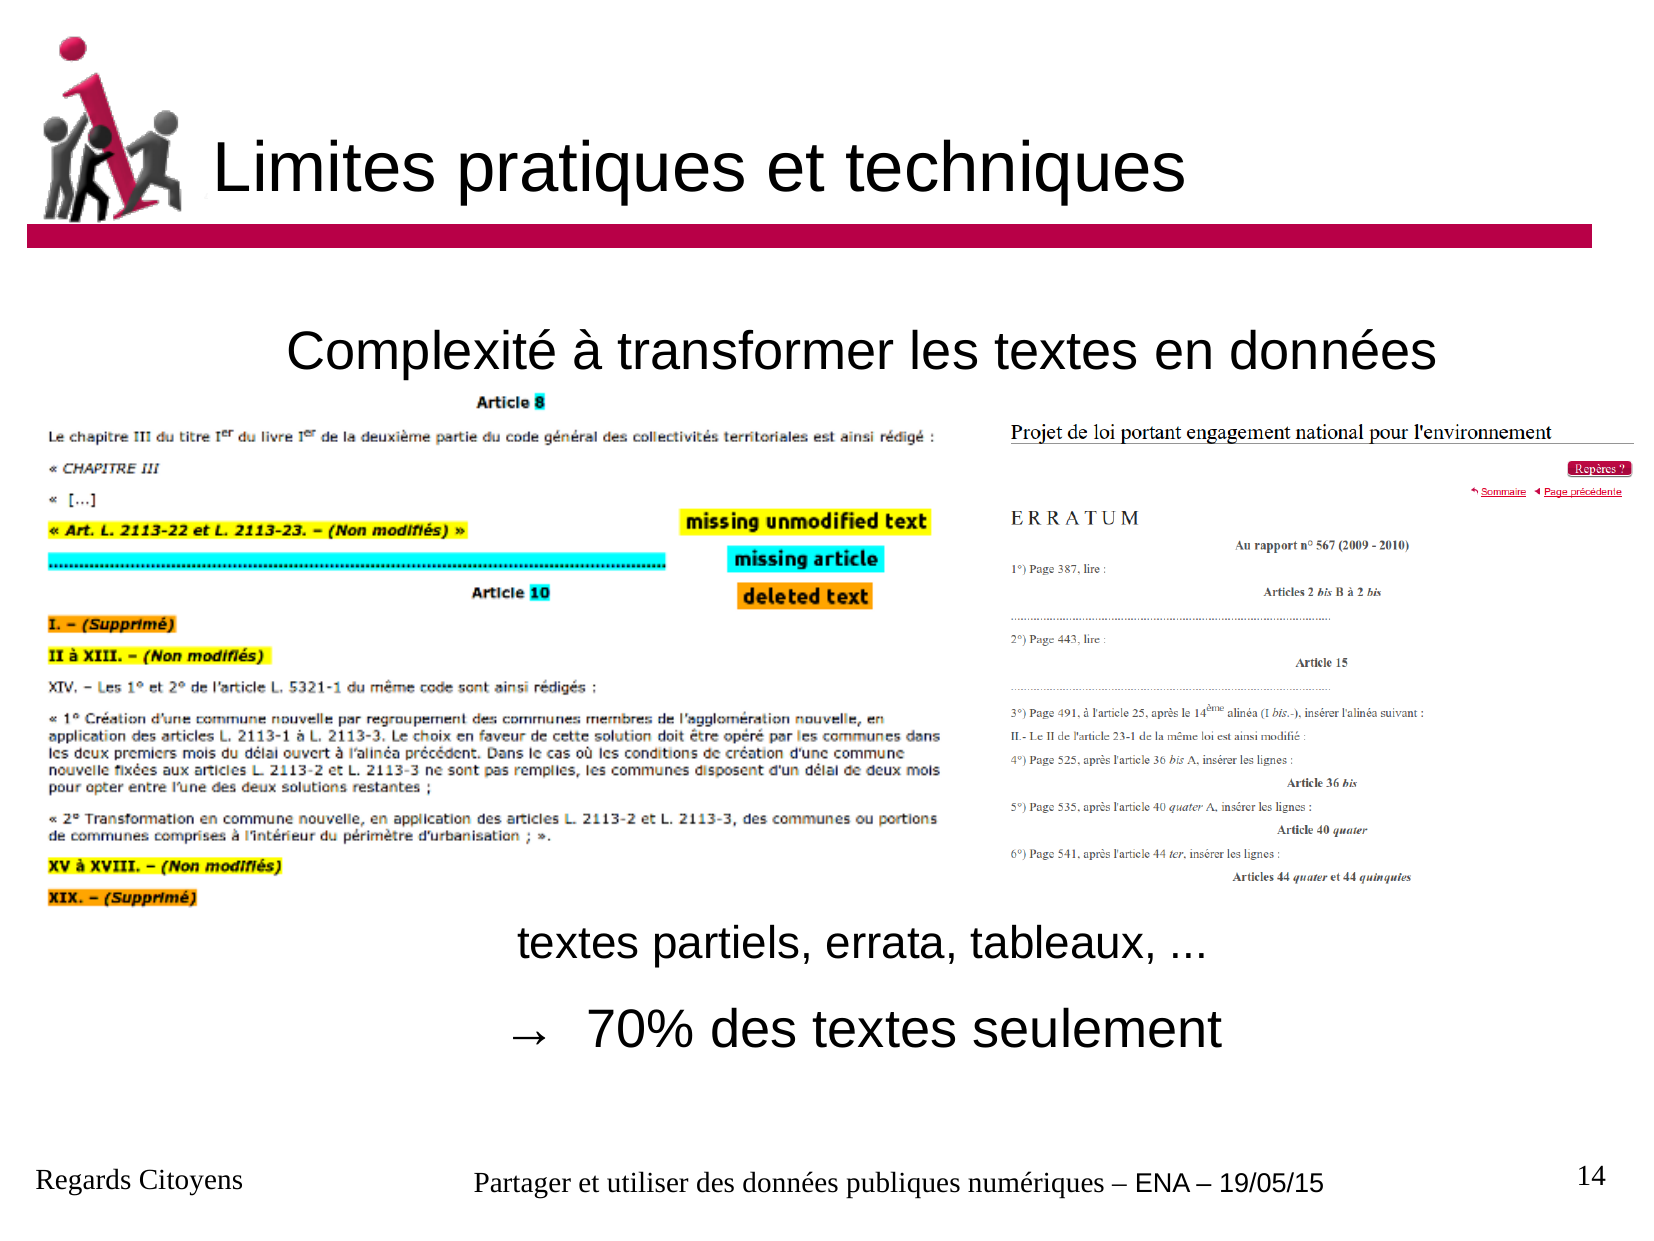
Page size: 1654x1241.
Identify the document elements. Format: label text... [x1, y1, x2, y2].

title Limites pratiques et techniques [212, 70, 1648, 264]
picture [1003, 414, 1644, 888]
picture [35, 385, 955, 918]
list Complexité à transformer les textes en données textes partiels, errata, tableaux, ... → 70% des textes seulement [11, 320, 1644, 1139]
picture [27, 31, 208, 224]
